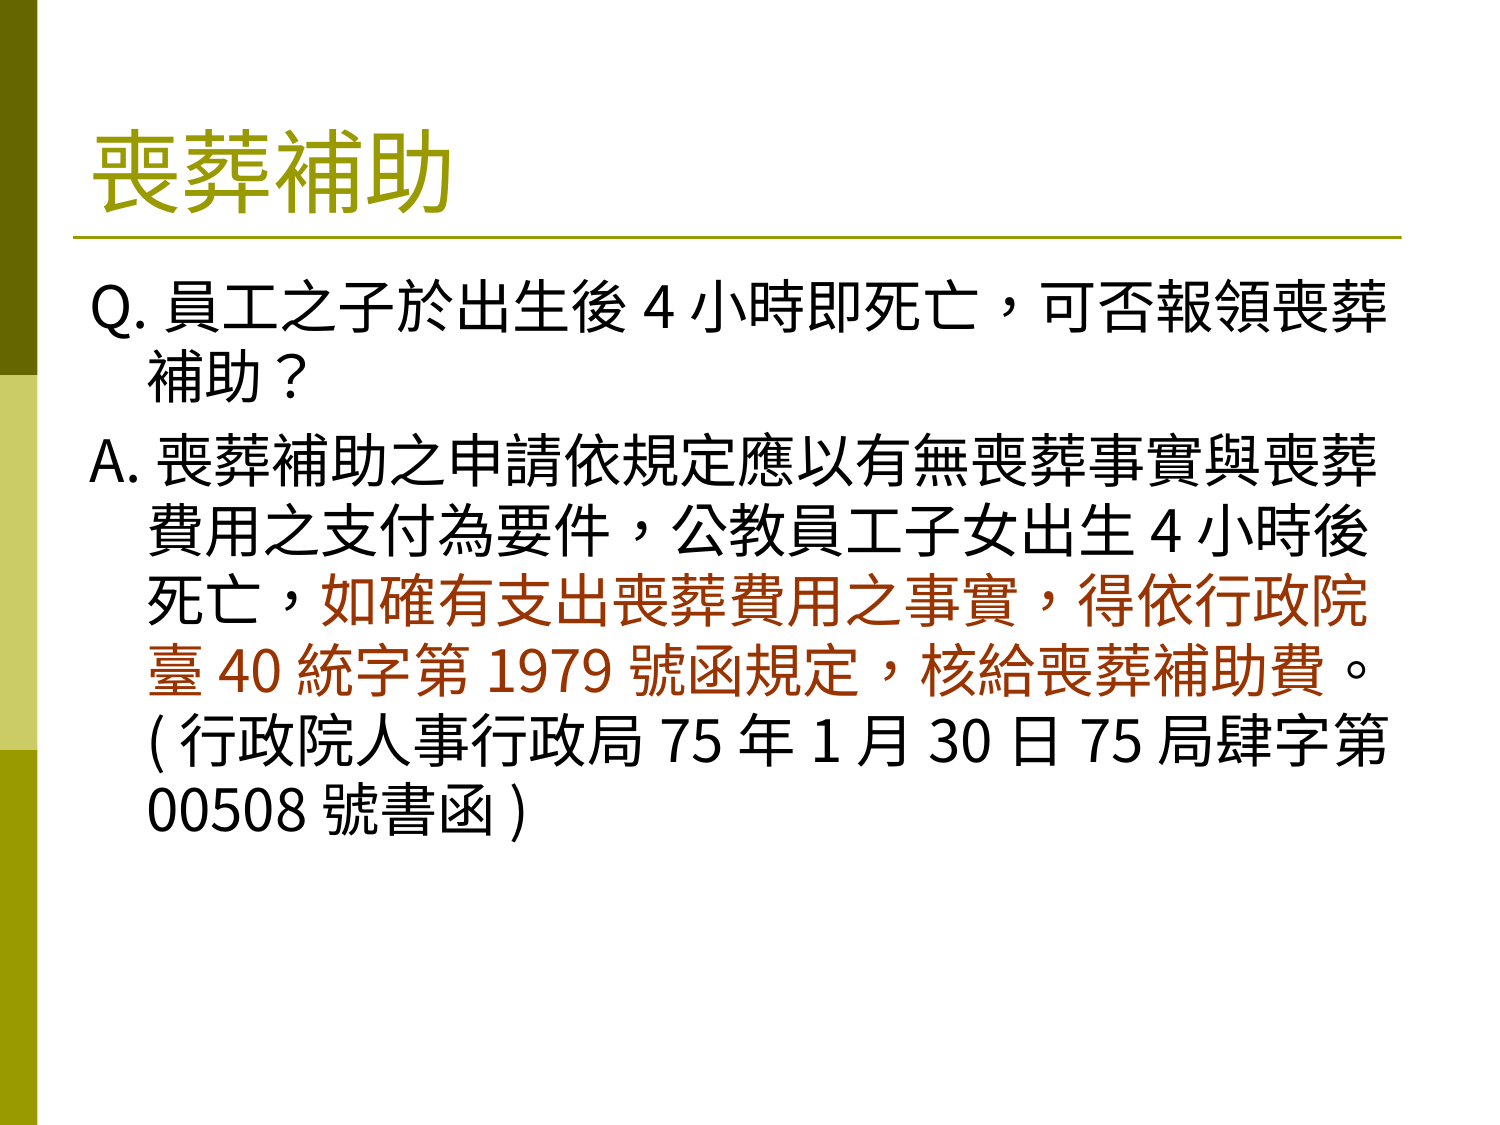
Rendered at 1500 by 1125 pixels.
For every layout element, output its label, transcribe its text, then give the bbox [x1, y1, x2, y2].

title 喪葬補助 [75, 45, 1426, 233]
list Q.員工之子於出生後4小時即死亡，可否報領喪葬補助？ A.喪葬補助之申請依規定應以有無喪葬事實與喪葬費用之支付為要件，公教員工子女出生4小時後死亡，如確有支出喪葬費用之事實，得依行政院臺40統字第1979號函規定，核給喪葬補助費。(行政院人事行政局75年1月30日75局肆字第00508號書函) [75, 262, 1426, 1006]
